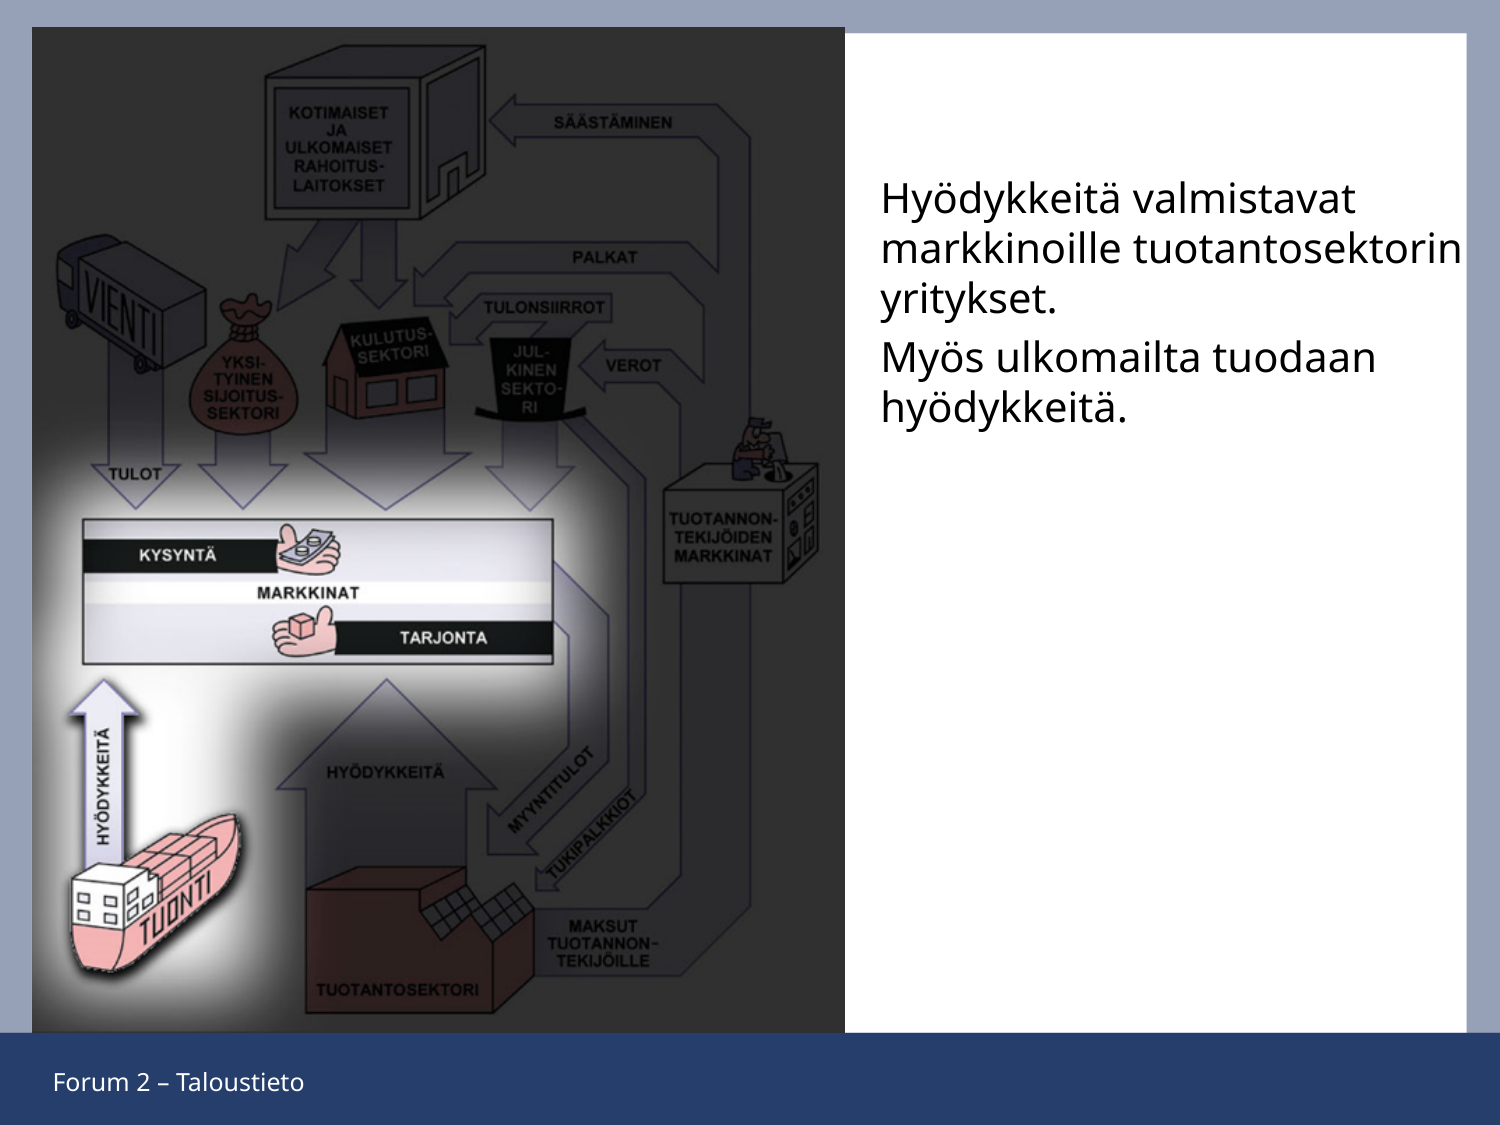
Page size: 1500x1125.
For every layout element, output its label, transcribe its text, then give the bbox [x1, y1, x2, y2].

list Hyödykkeitä valmistavat markkinoille tuotantosektorin yritykset. Myös ulkomailta tuodaan hyödykkeitä. [845, 156, 1500, 621]
picture [0, 0, 1500, 1125]
